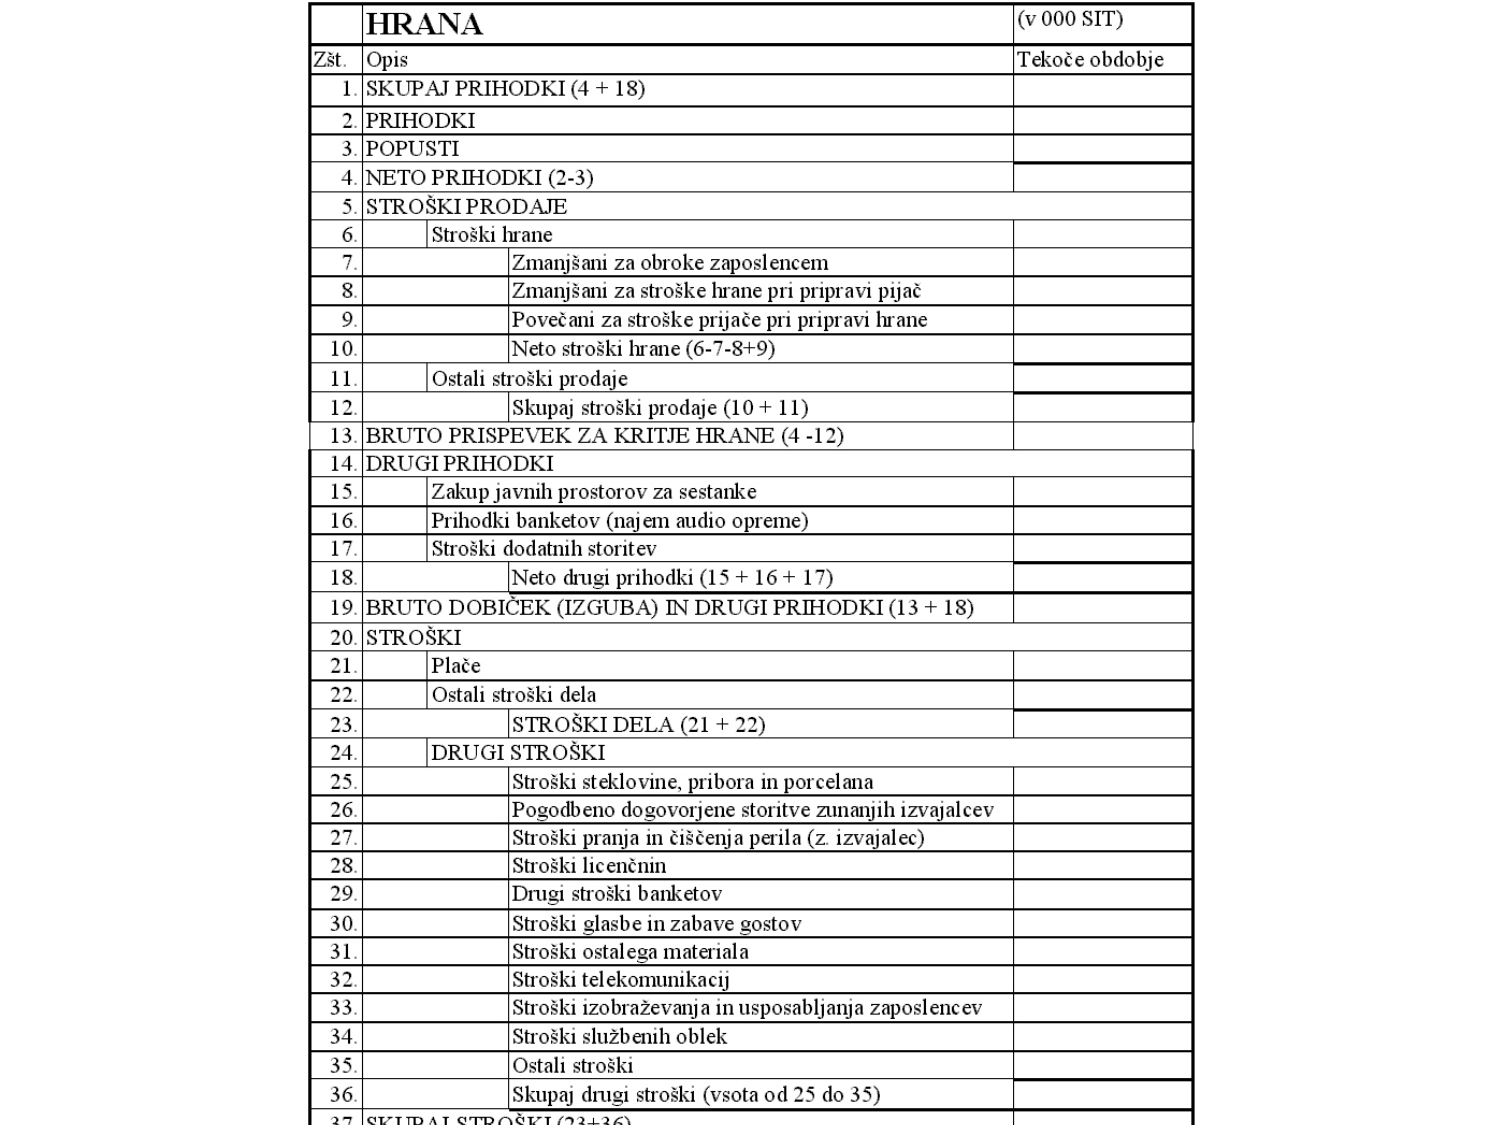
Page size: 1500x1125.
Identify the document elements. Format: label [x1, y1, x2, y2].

picture [304, 0, 1200, 1125]
